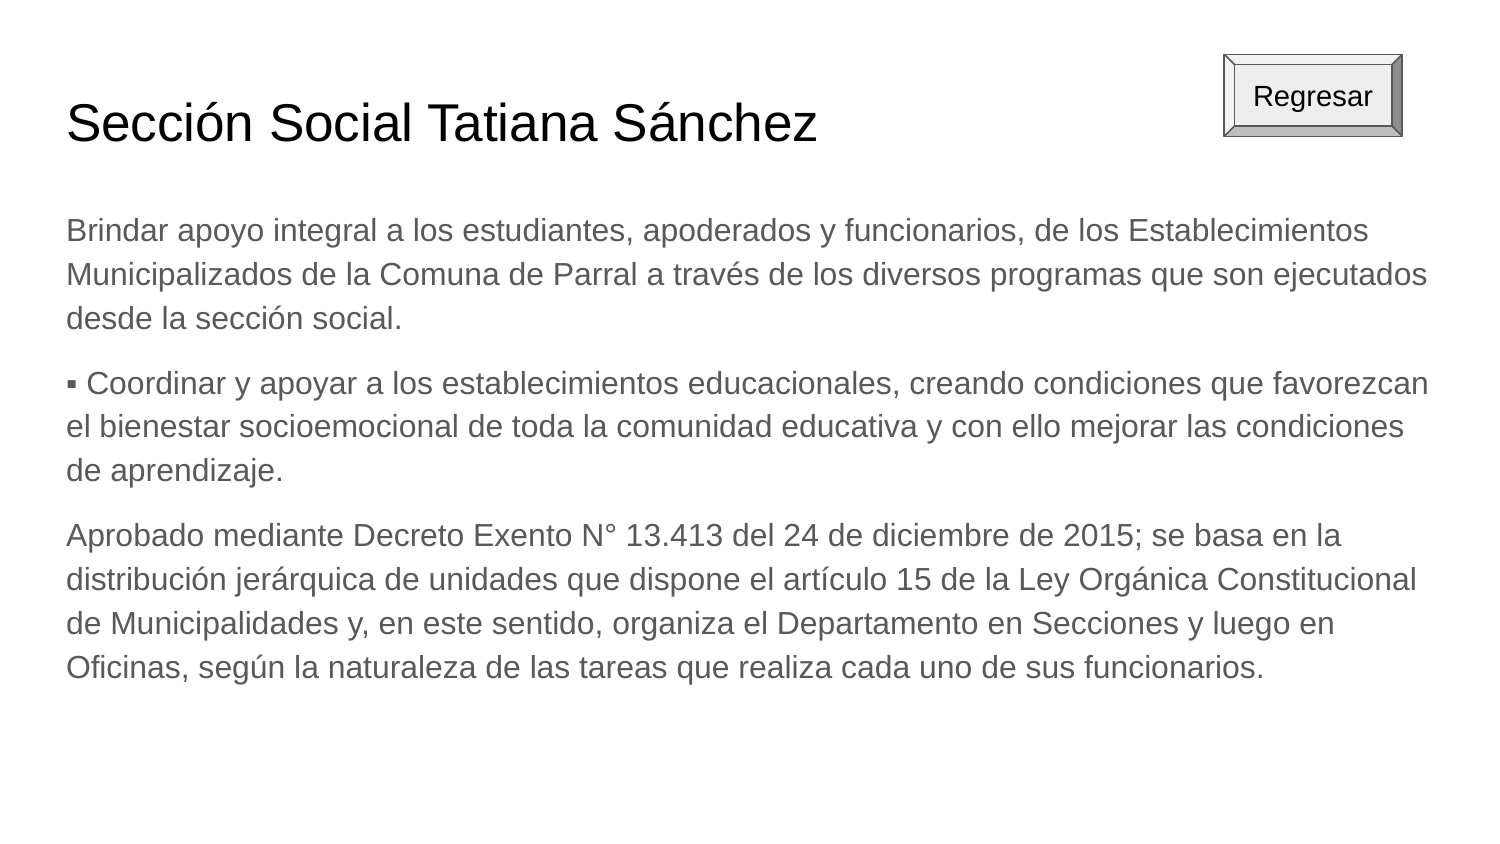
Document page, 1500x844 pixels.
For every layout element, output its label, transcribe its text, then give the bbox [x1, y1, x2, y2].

title Sección Social Tatiana Sánchez [51, 72, 1449, 167]
text_box Regresar [1235, 65, 1391, 126]
list Brindar apoyo integral a los estudiantes, apoderados y funcionarios, de los Establecimientos Municipalizados de la Comuna de Parral a través de los diversos programas que son ejecutados desde la sección social. ▪ Coordinar y apoyar a los establecimientos educacionales, creando condiciones que favorezcan el bienestar socioemocional de toda la comunidad educativa y con ello mejorar las condiciones de aprendizaje. Aprobado mediante Decreto Exento N° 13.413 del 24 de diciembre de 2015; se basa en la distribución jerárquica de unidades que dispone el artículo 15 de la Ley Orgánica Constitucional de Municipalidades y, en este sentido, organiza el Departamento en Secciones y luego en Oficinas, según la naturaleza de las tareas que realiza cada uno de sus funcionarios. [51, 189, 1449, 750]
